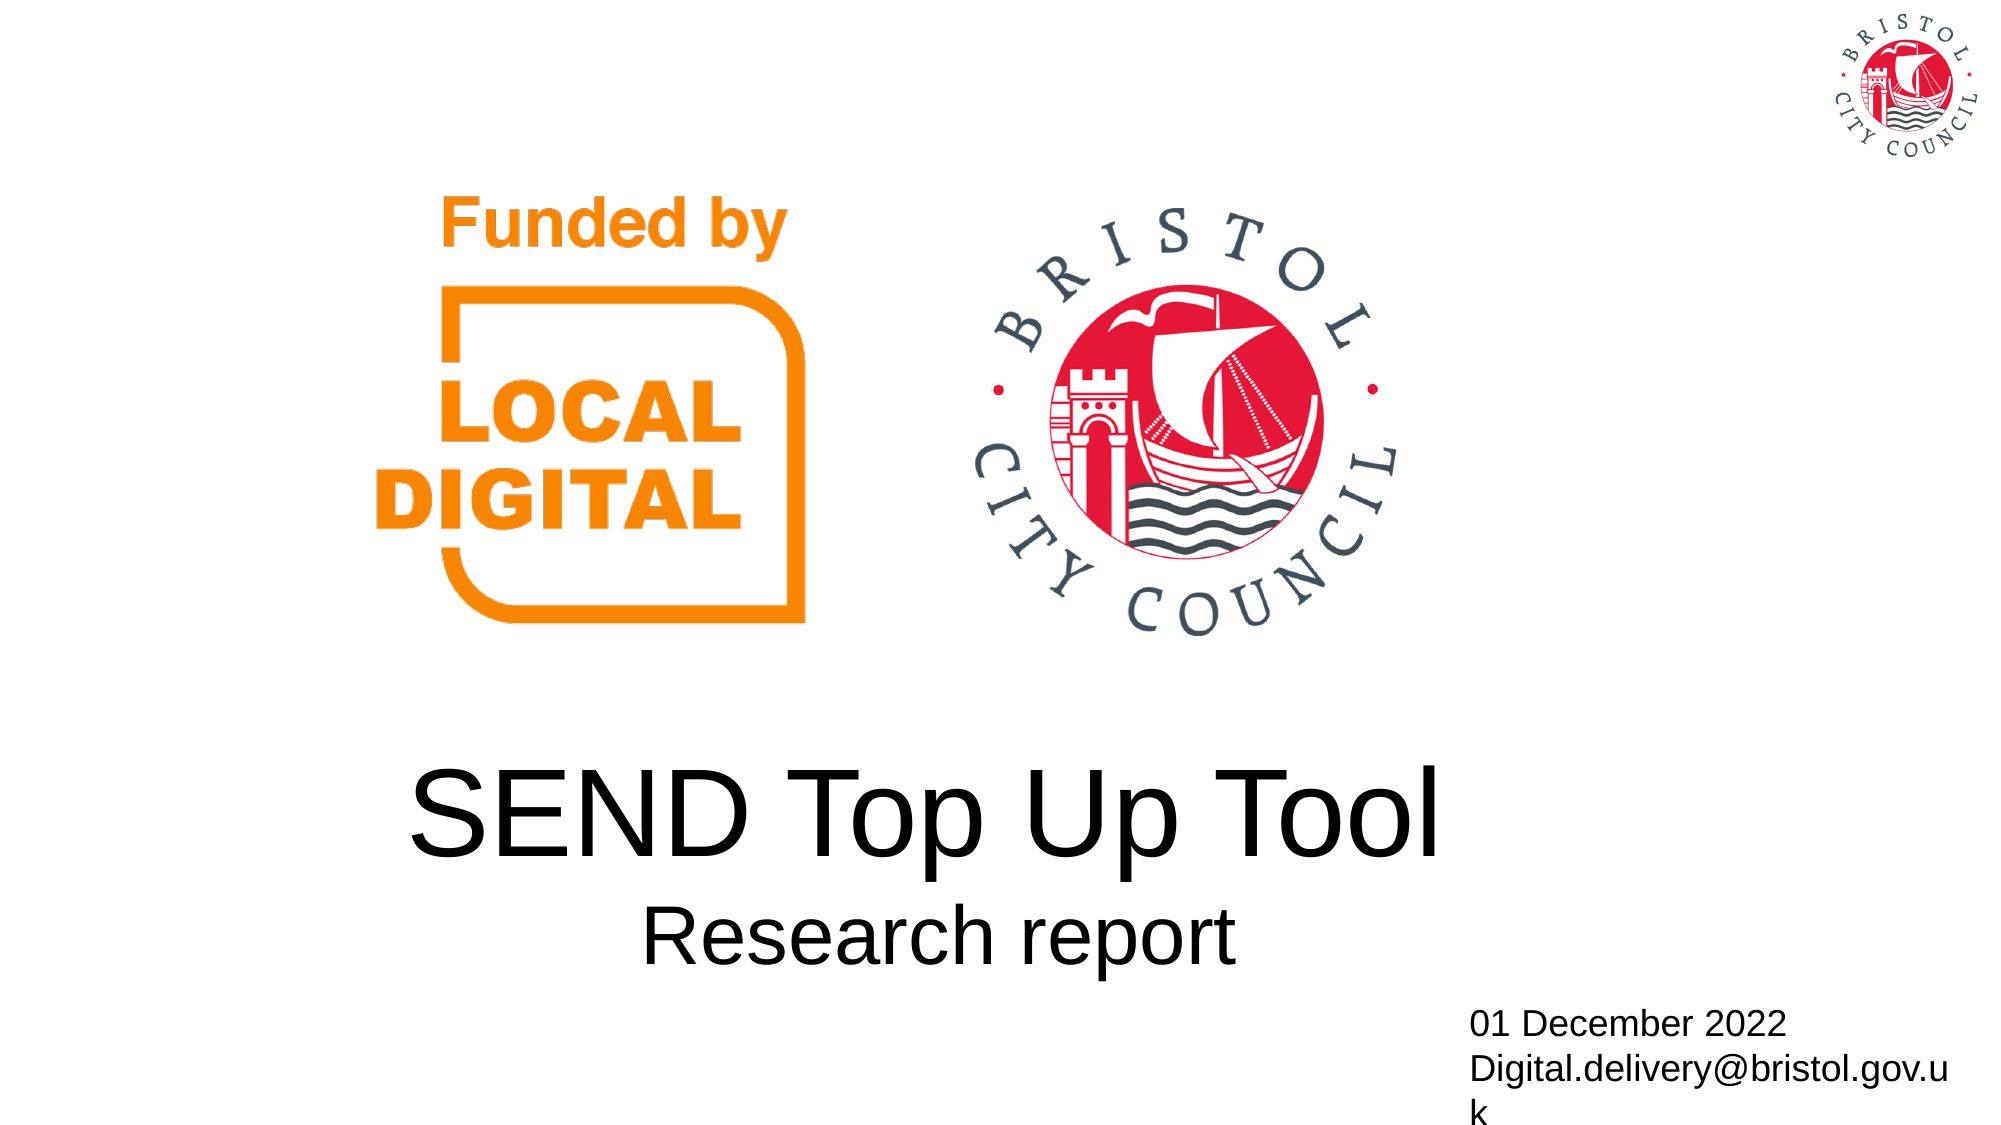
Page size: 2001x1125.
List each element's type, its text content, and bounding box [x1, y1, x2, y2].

text_box SEND Top Up Tool Research report [391, 724, 1487, 990]
picture [967, 208, 1411, 636]
picture [1833, 14, 1982, 157]
text_box 01 December 2022 Digital.delivery@bristol.gov.uk [1454, 991, 1982, 1125]
picture [289, 85, 940, 736]
